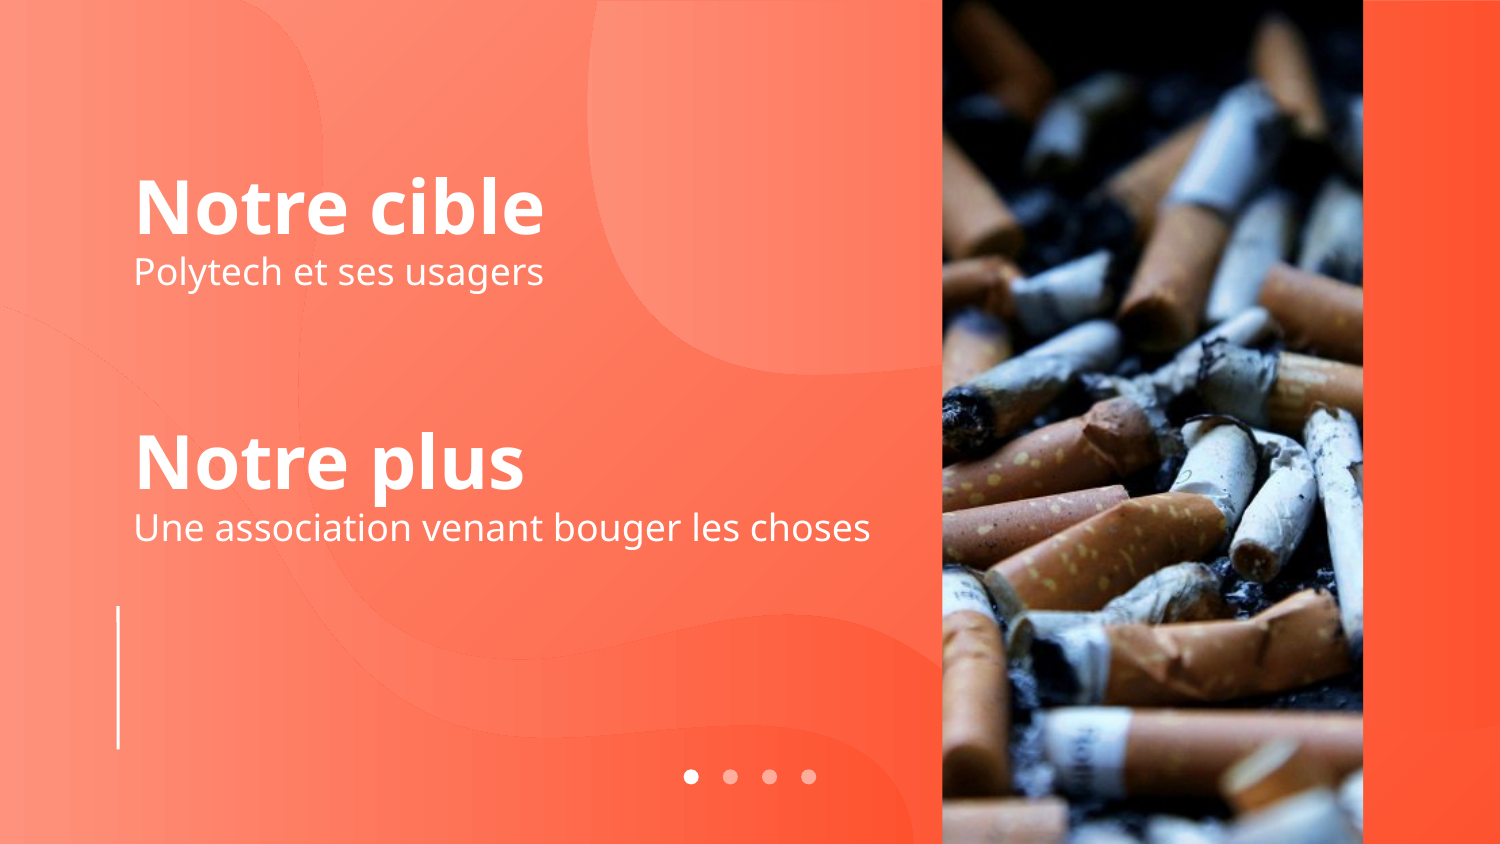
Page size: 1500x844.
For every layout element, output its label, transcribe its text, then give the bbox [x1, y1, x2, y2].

picture [942, 0, 1364, 844]
title Notre cible [118, 21, 862, 265]
text_box [683, 769, 699, 785]
subtitle Une association venant bouger les choses [118, 488, 908, 614]
subtitle Polytech et ses usagers [118, 233, 596, 276]
text_box [801, 769, 817, 785]
text_box [761, 769, 778, 785]
title Notre plus [118, 276, 862, 488]
text_box [722, 769, 738, 785]
